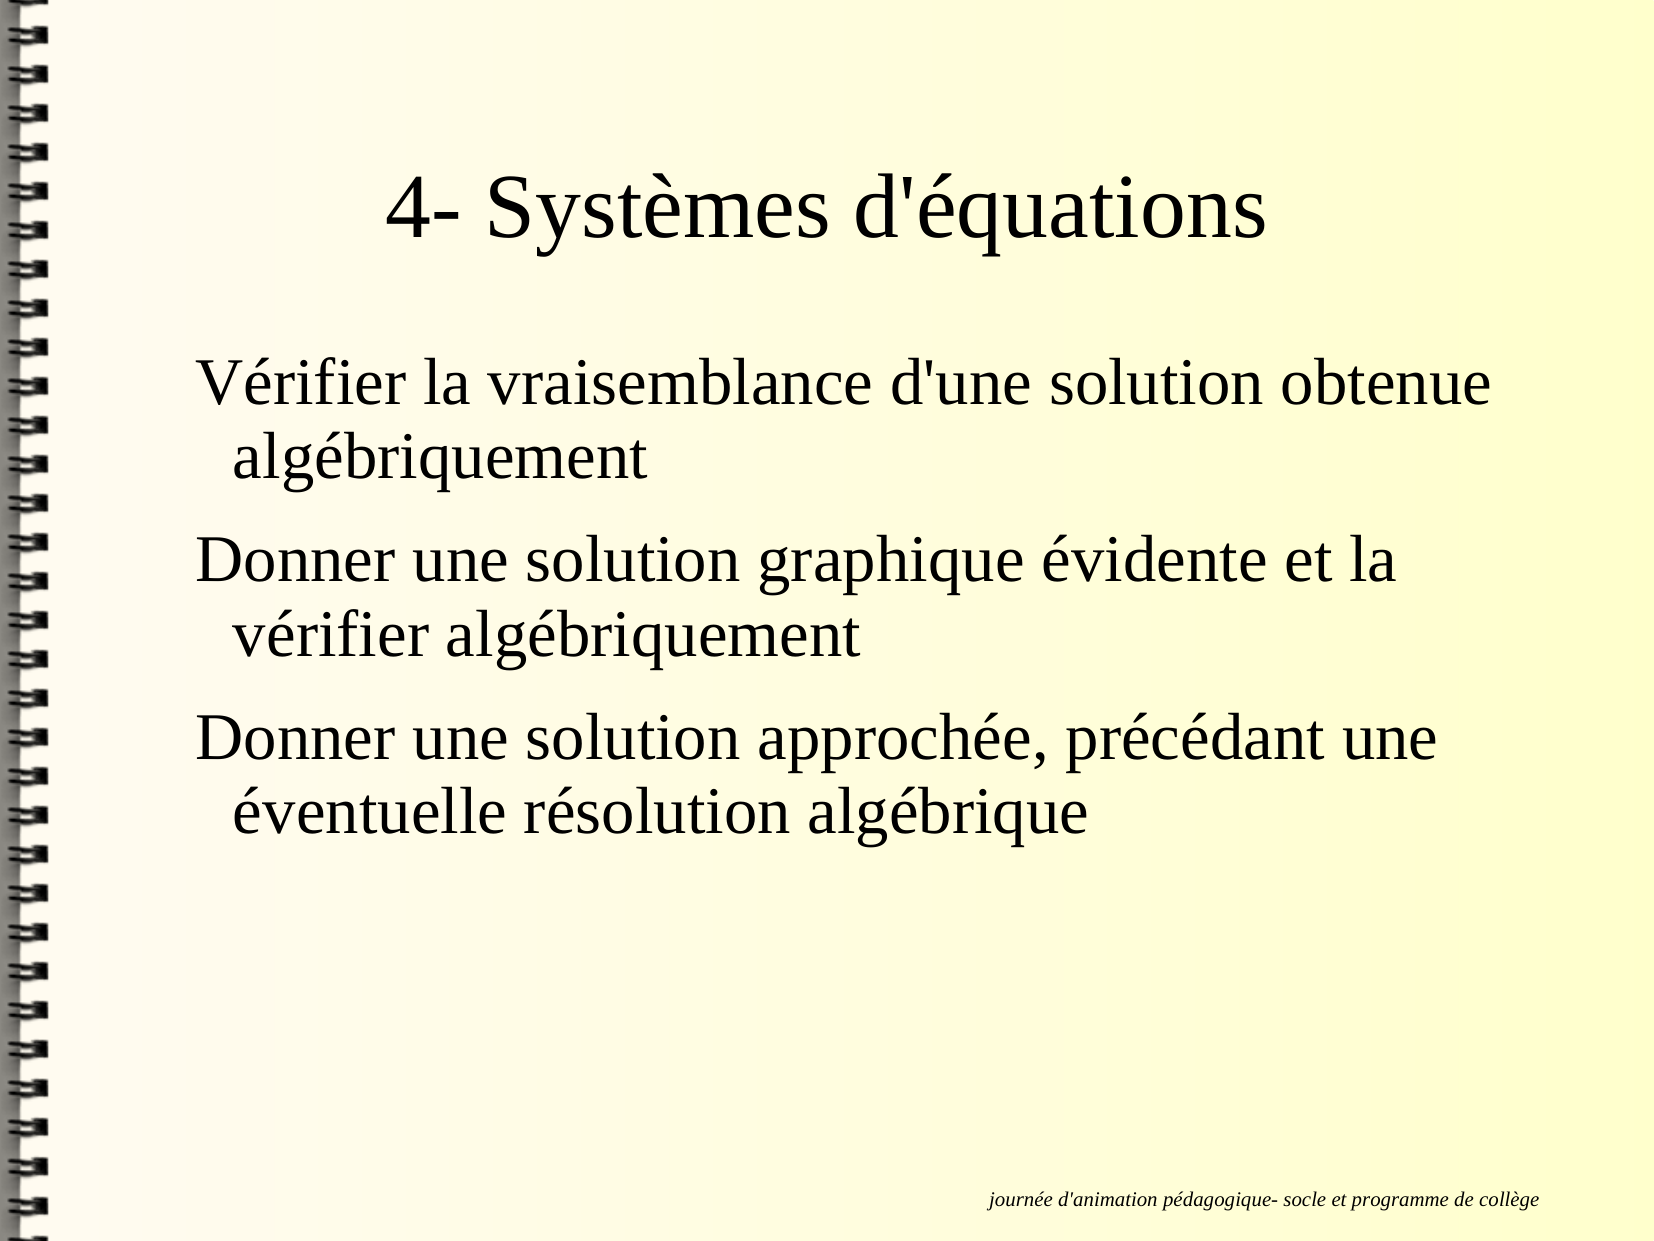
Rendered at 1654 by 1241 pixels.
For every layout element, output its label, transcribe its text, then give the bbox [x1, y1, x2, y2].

text_box journée d'animation pédagogique- socle et programme de collège [974, 1181, 1654, 1220]
title 4- Systèmes d'équations [121, 102, 1534, 311]
list Vérifier la vraisemblance d'une solution obtenue algébriquement Donner une solution graphique évidente et la vérifier algébriquement Donner une solution approchée, précédant une éventuelle résolution algébrique [121, 344, 1534, 1127]
picture [0, 0, 1654, 1241]
